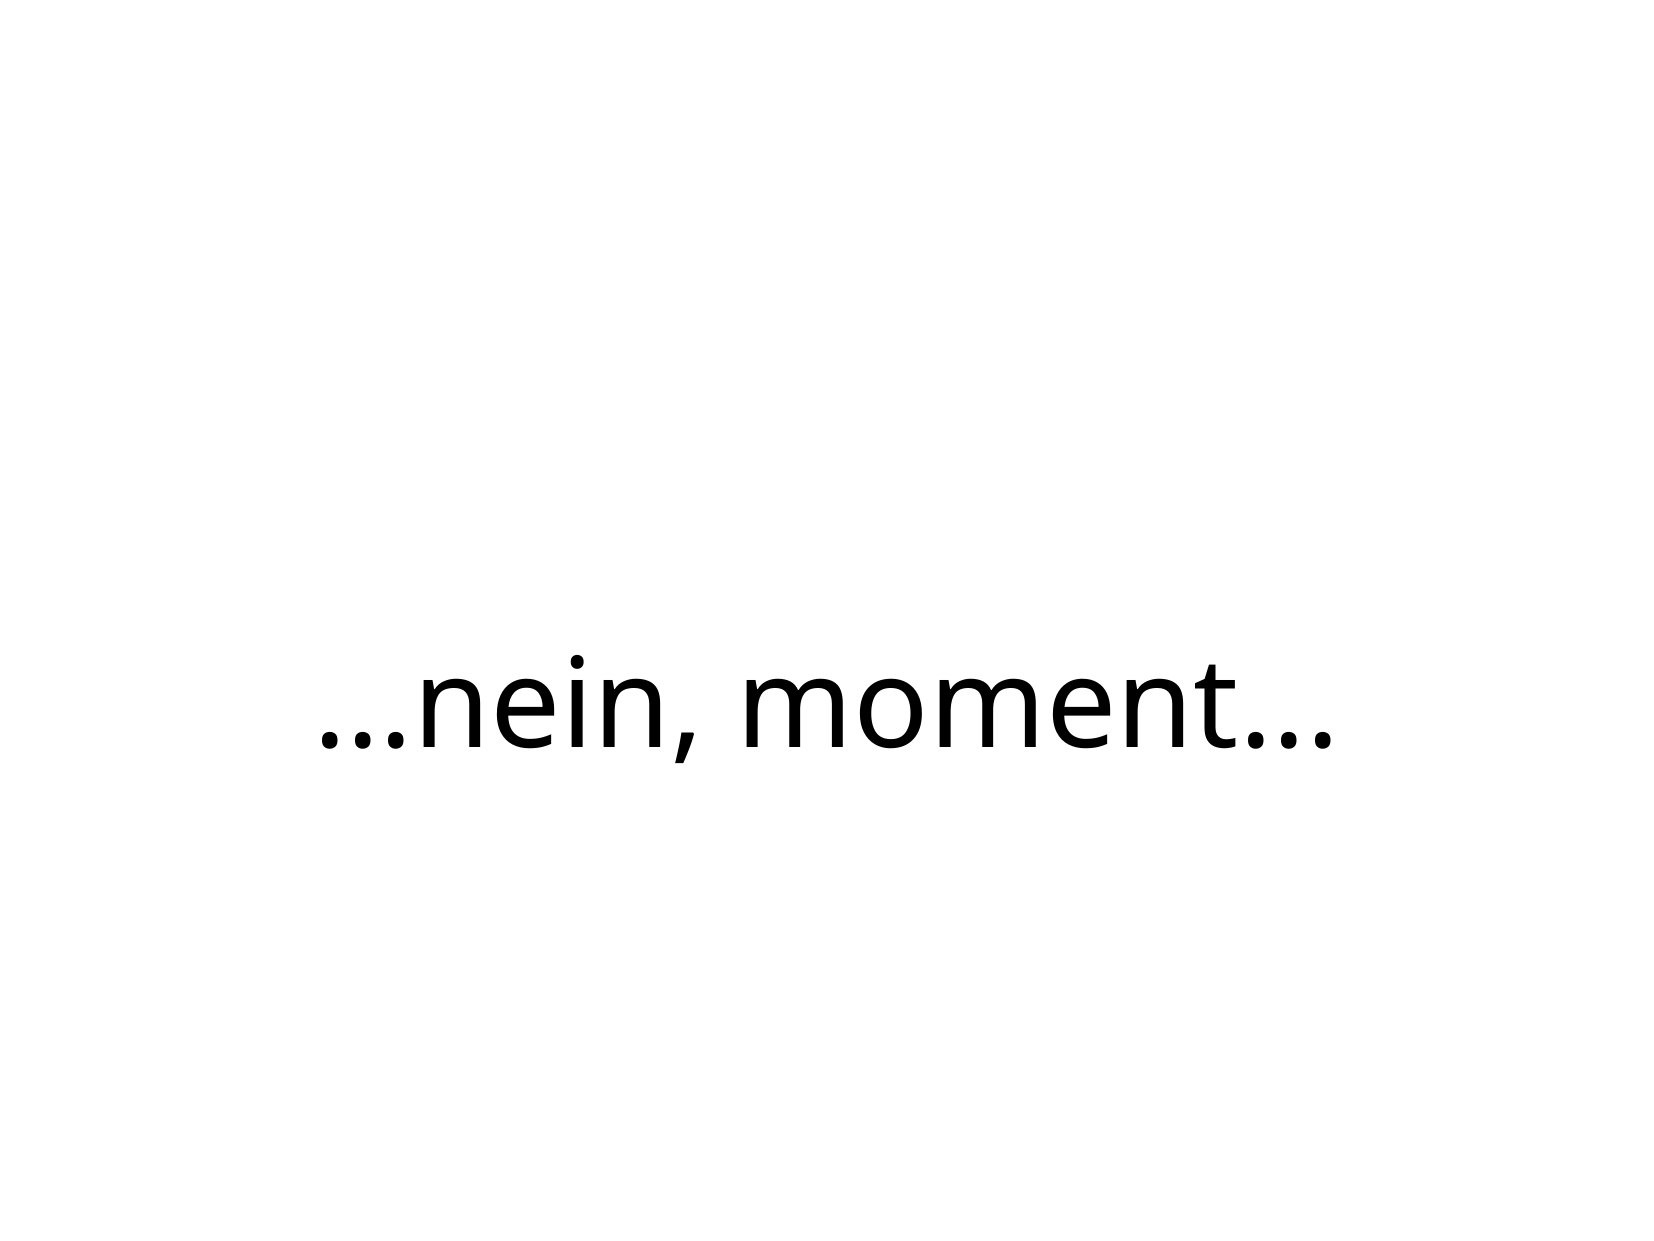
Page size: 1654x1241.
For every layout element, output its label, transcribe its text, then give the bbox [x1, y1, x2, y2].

subtitle ...nein, moment... [82, 290, 1571, 1109]
